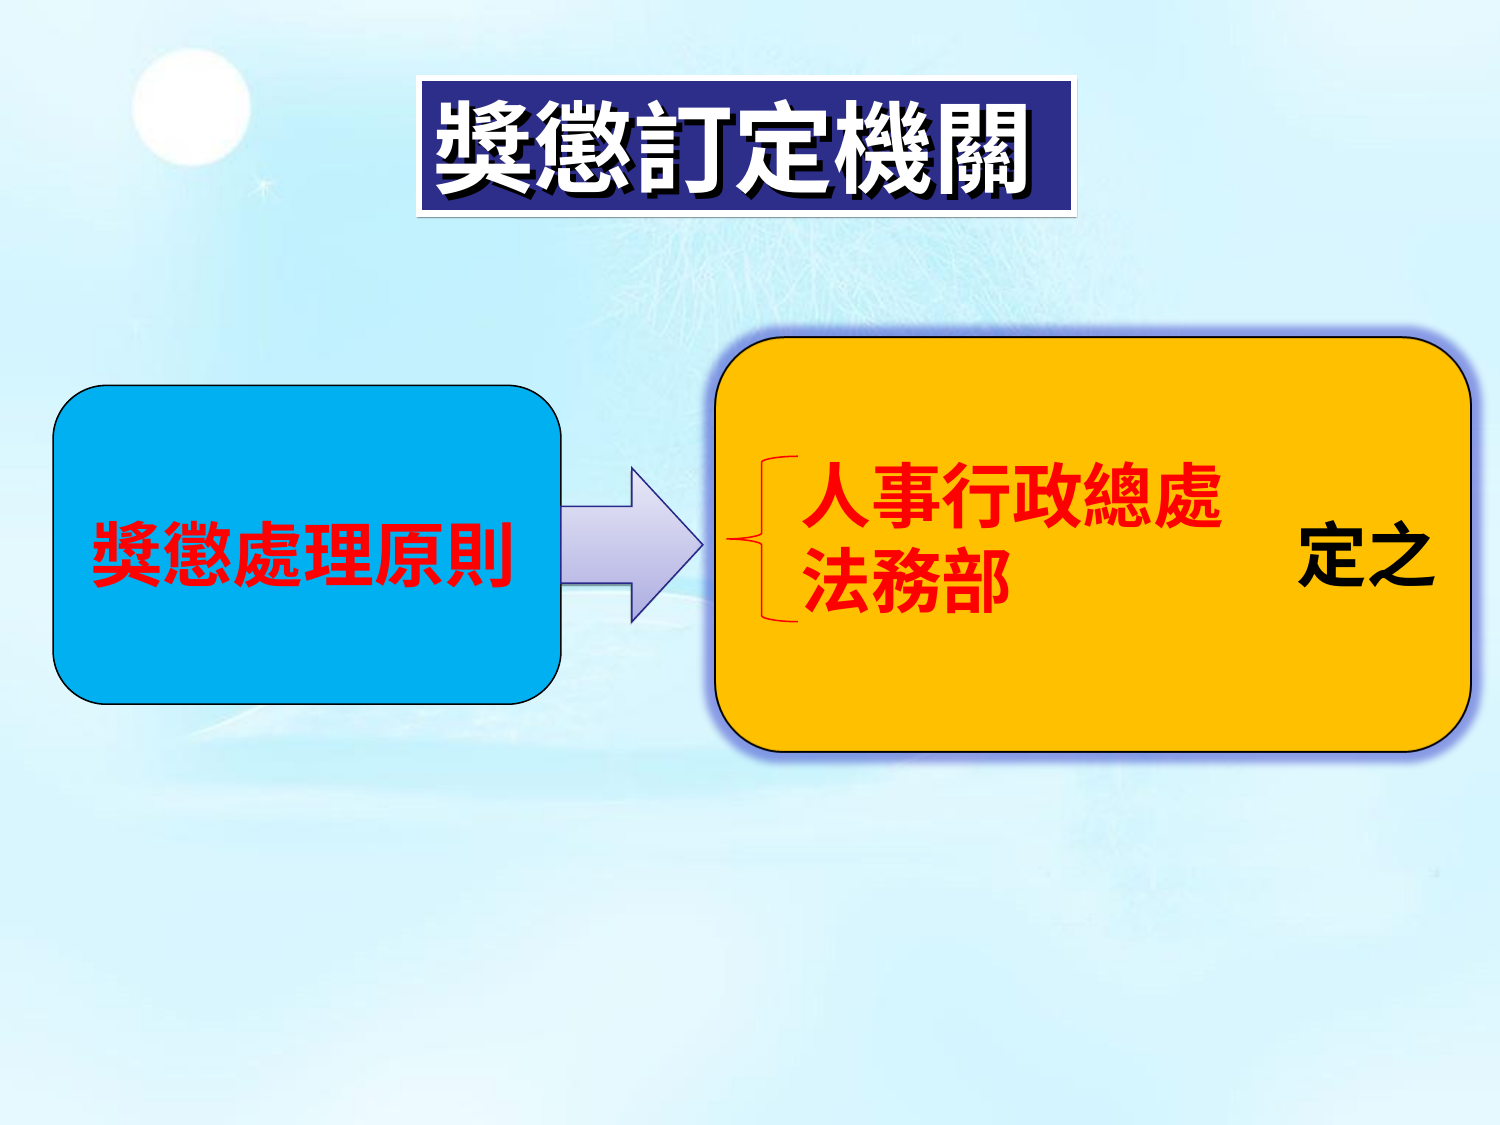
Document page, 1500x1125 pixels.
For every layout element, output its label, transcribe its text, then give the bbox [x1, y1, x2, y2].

text_box [53, 385, 689, 705]
text_box 定之 [1281, 503, 1459, 689]
text_box 獎懲訂定機關 [419, 78, 1075, 214]
text_box 人事行政總處 法務部 [785, 444, 1294, 630]
text_box 獎懲處理原則 [76, 503, 538, 604]
picture [0, 0, 1500, 1125]
